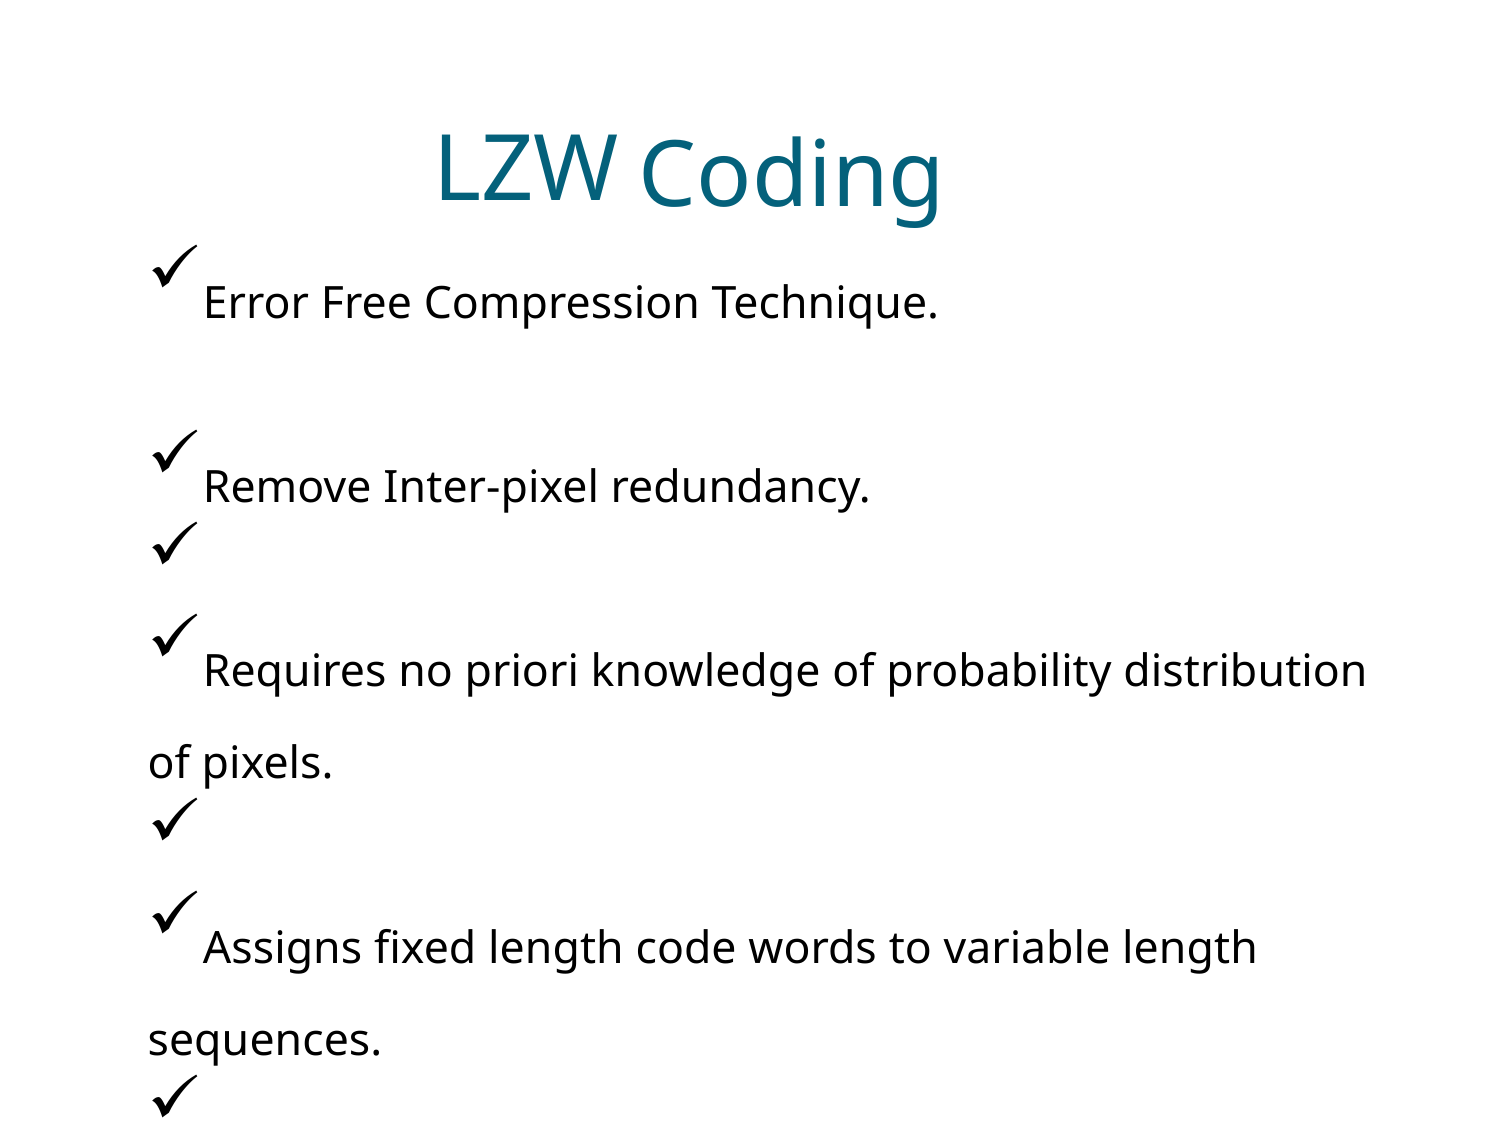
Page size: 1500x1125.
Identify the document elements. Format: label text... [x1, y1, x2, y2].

text_box Coding [600, 107, 1008, 233]
text_box Error Free Compression Technique. Remove Inter-pixel redundancy. Requires no priori knowledge of probability distribution of pixels. Assigns fixed length code words to variable length sequences. Patented Algorithm US 4,558,302. Included in GIF and PDF file formats. [132, 227, 1391, 1125]
text_box LZW [408, 101, 972, 227]
